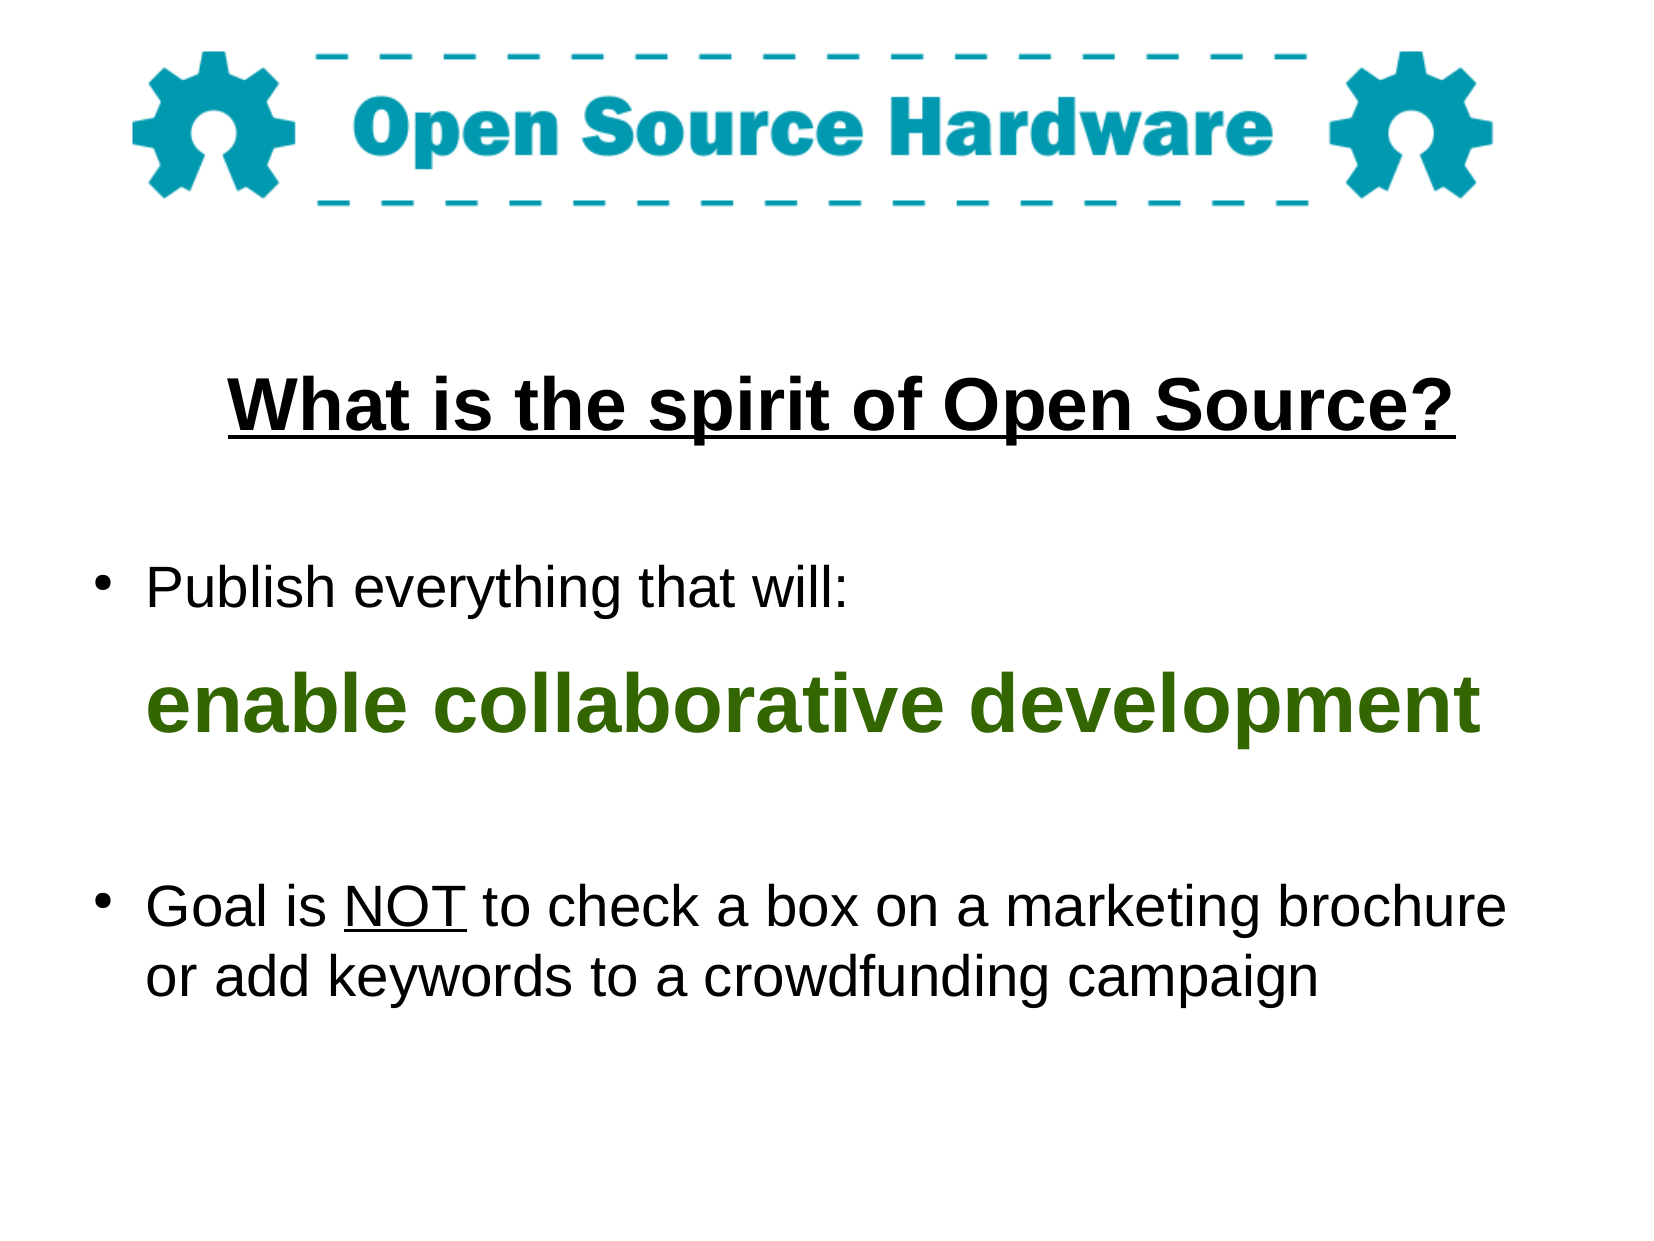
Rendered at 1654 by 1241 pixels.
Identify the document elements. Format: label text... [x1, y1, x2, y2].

picture [114, 11, 1531, 240]
list What is the spirit of Open Source? Publish everything that will: enable collaborative development Goal is NOT to check a box on a marketing brochure or add keywords to a crowdfunding campaign [75, 245, 1538, 1191]
